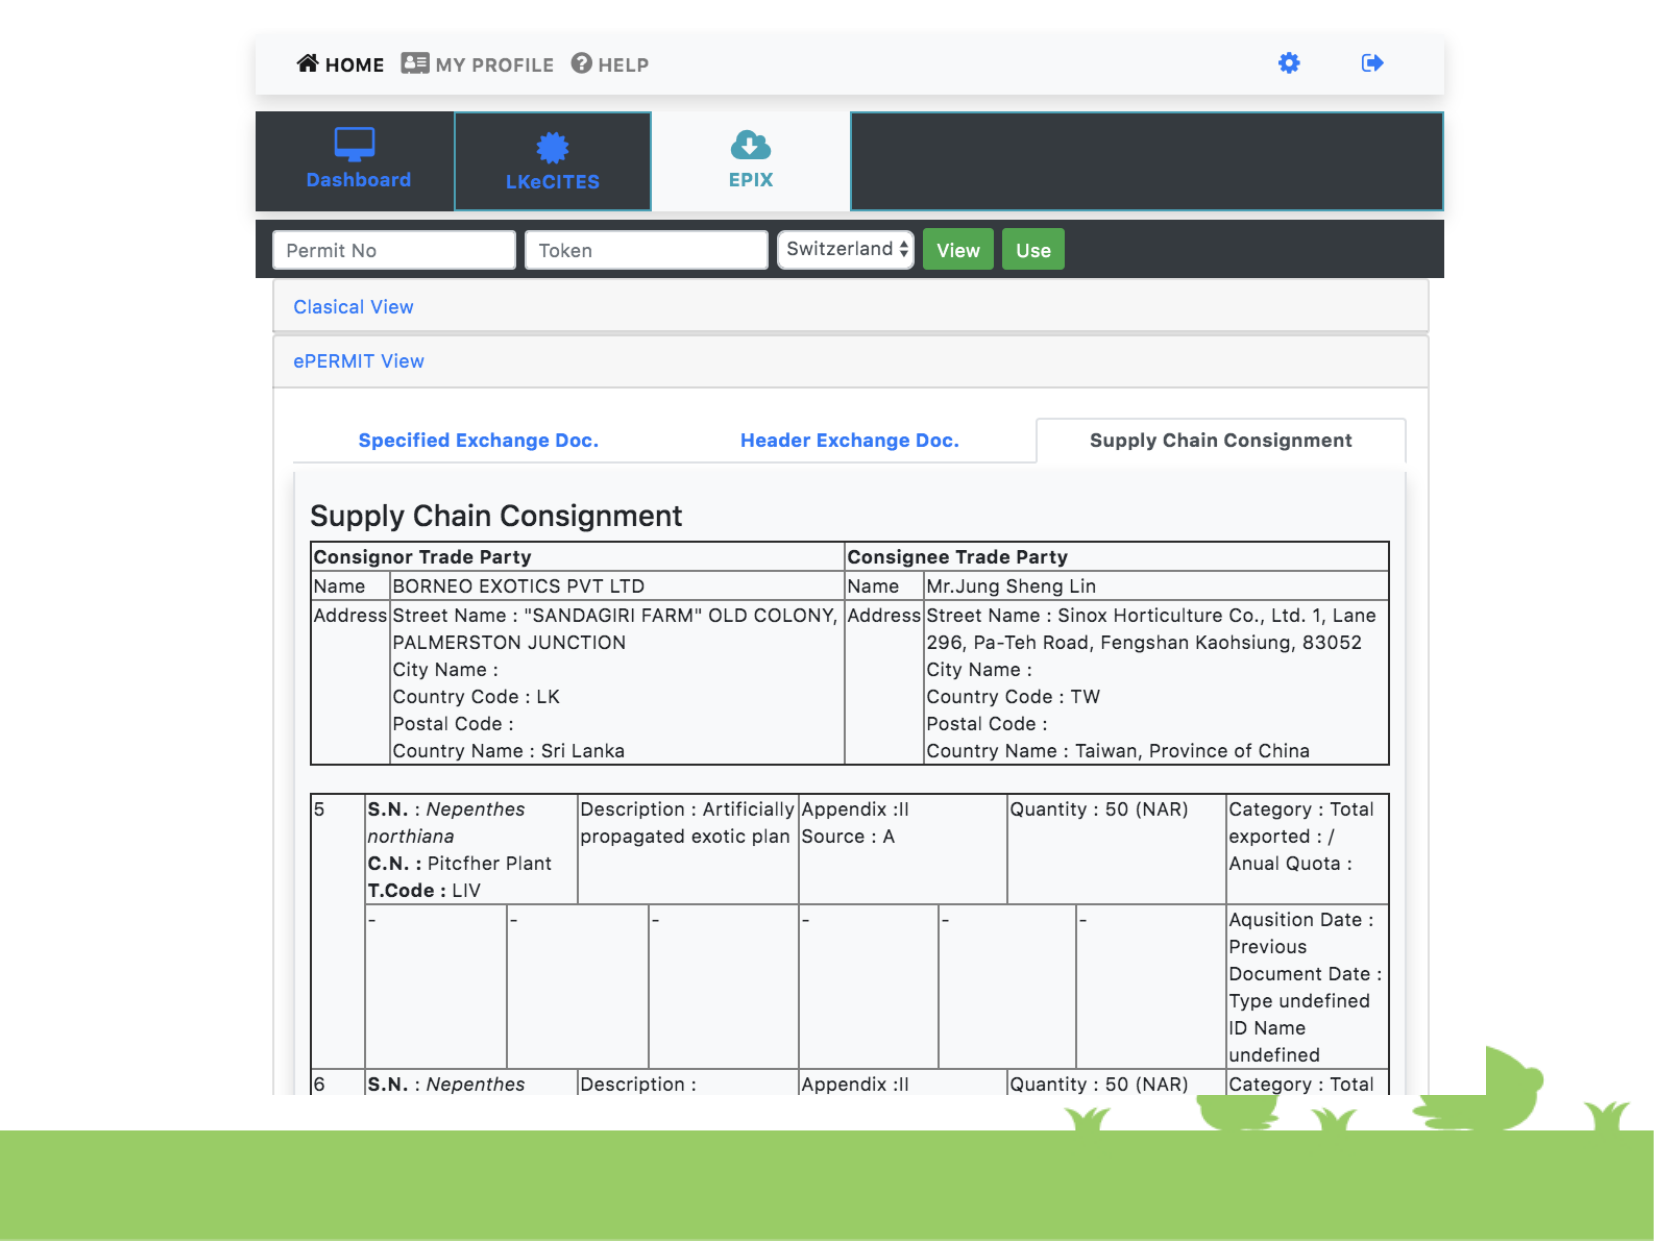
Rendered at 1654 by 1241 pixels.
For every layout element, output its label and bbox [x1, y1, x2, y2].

picture [216, 28, 1486, 1096]
